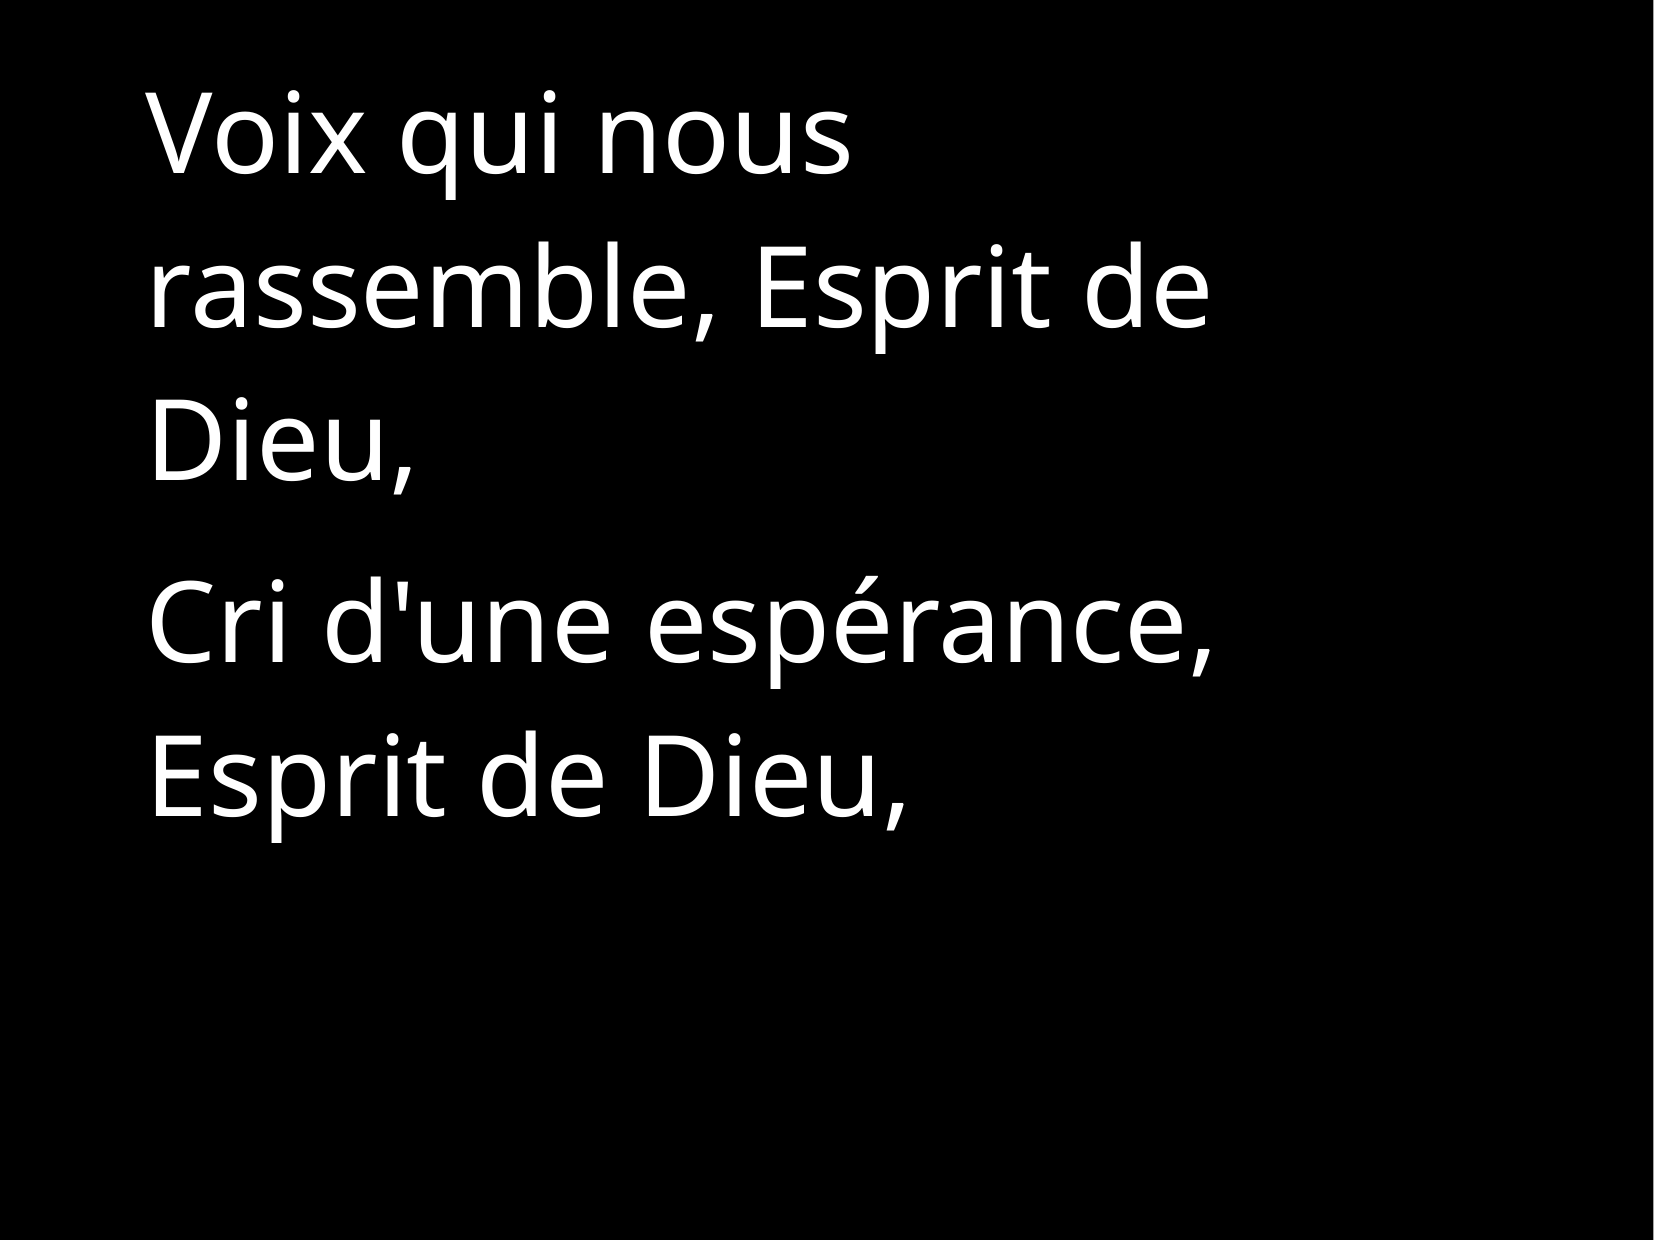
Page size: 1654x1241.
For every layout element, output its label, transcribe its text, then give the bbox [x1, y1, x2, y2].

list Voix qui nous rassemble, Esprit de Dieu, Cri d'une espérance, Esprit de Dieu, [75, 53, 1425, 1061]
